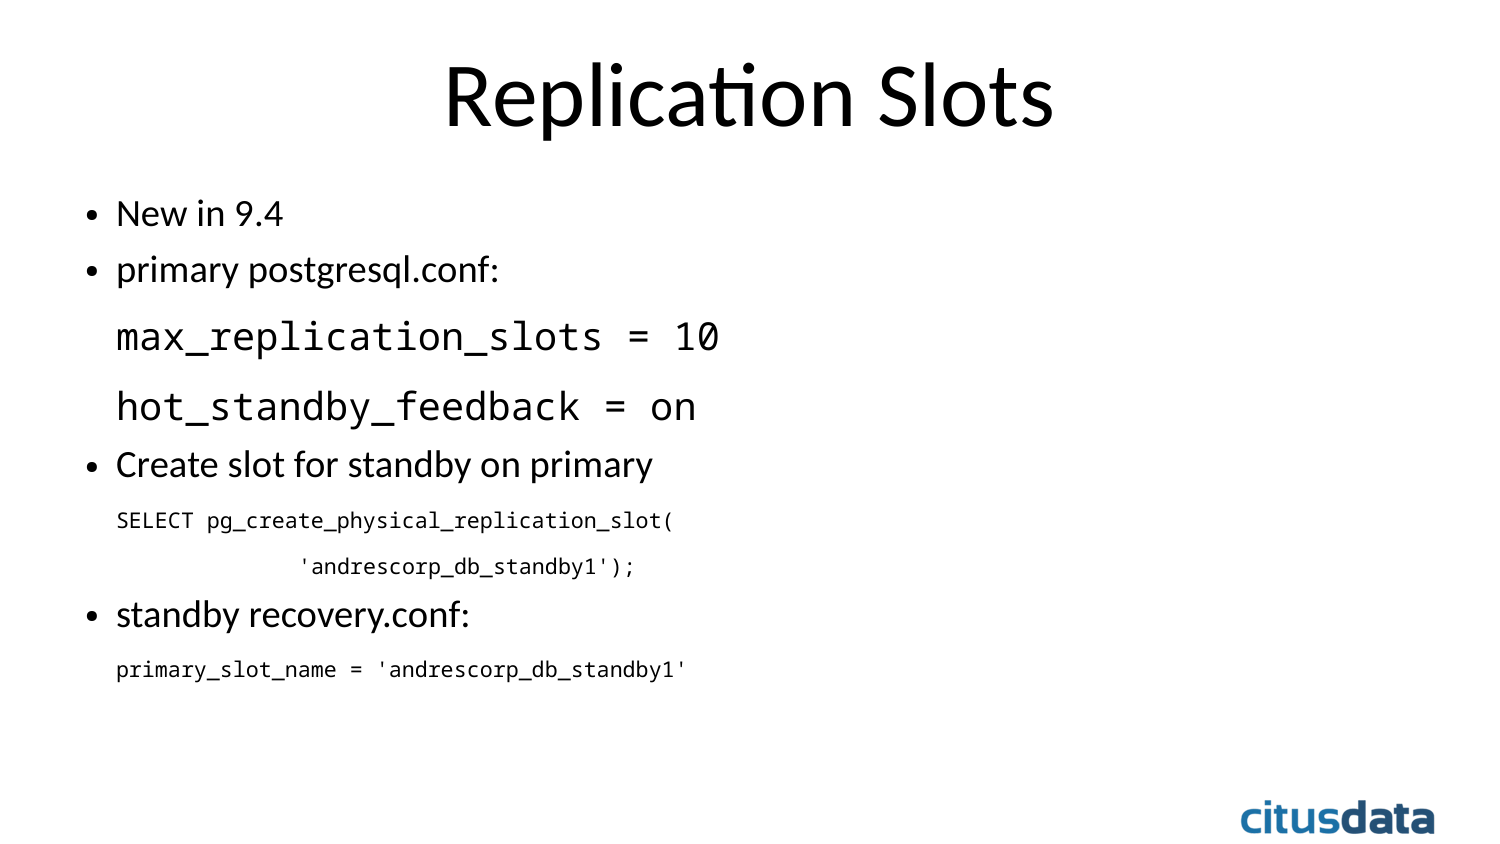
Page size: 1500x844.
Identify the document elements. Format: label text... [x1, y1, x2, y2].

title Replication Slots [75, 33, 1425, 175]
picture [1237, 795, 1439, 837]
list New in 9.4 primary postgresql.conf: max_replication_slots = 10 hot_standby_feedback = on Create slot for standby on primary SELECT pg_create_physical_replication_slot( 'andrescorp_db_standby1'); standby recovery.conf: primary_slot_name = 'andrescorp_db_standby1' [75, 197, 1425, 687]
